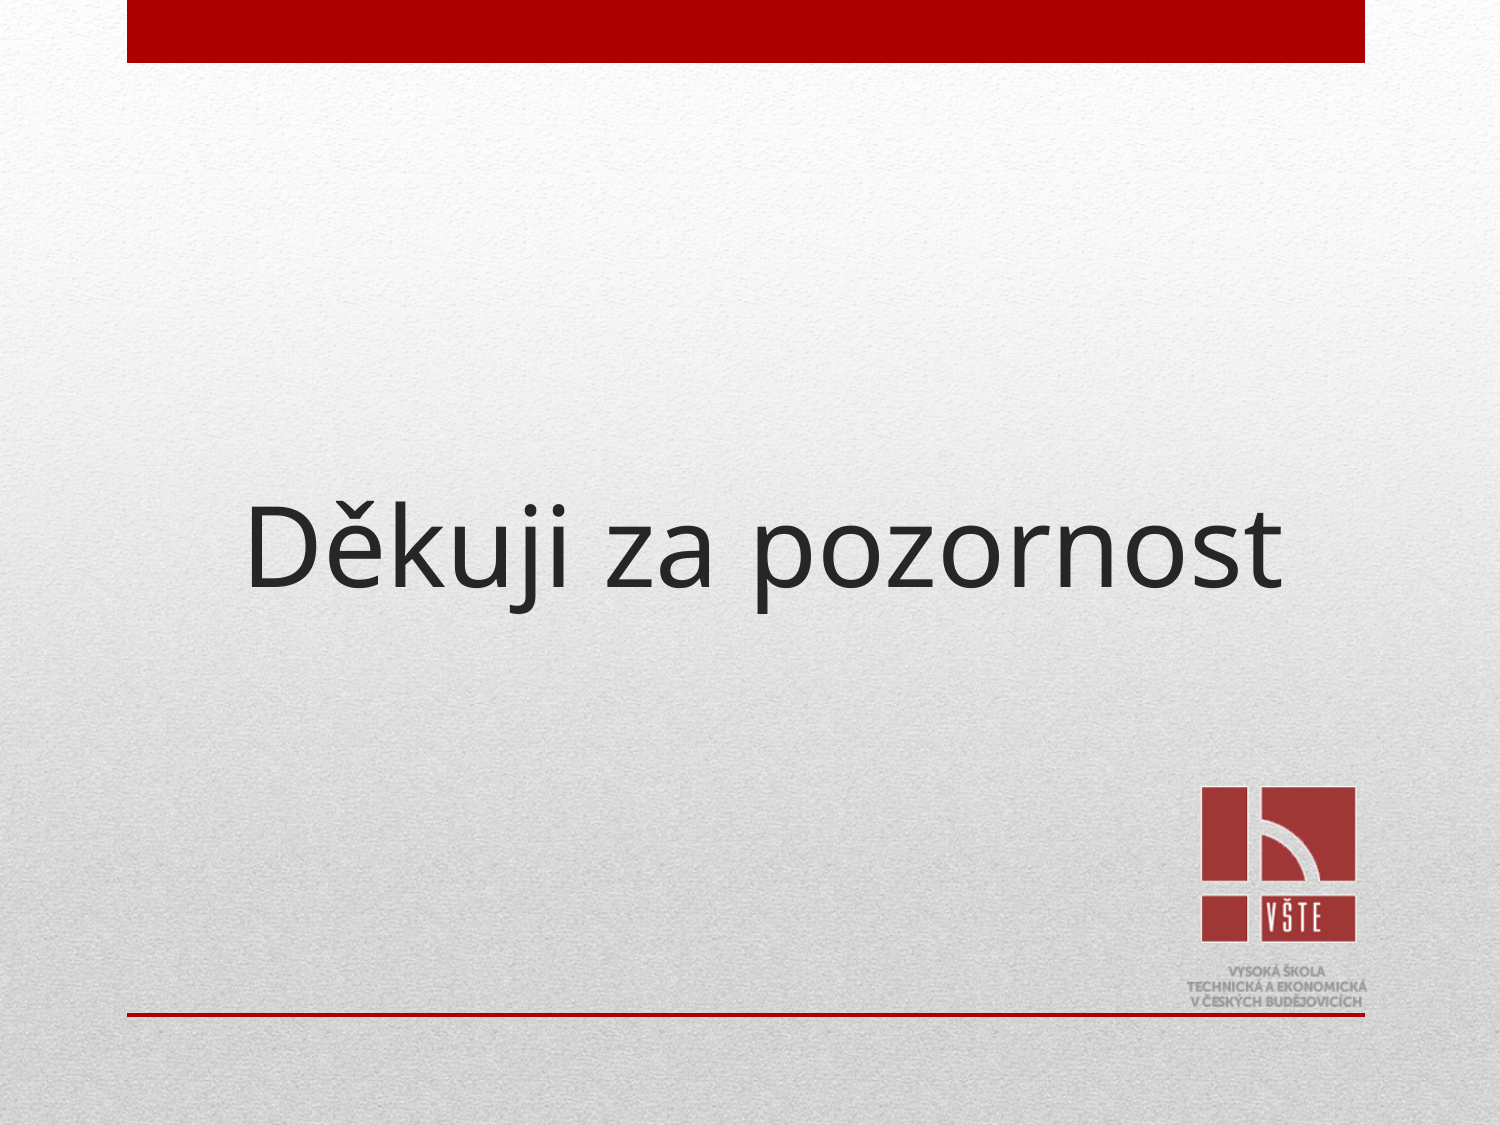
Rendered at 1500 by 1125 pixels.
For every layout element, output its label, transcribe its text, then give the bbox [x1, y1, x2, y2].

title Děkuji za pozornost [225, 354, 1339, 618]
picture [1187, 786, 1368, 1007]
